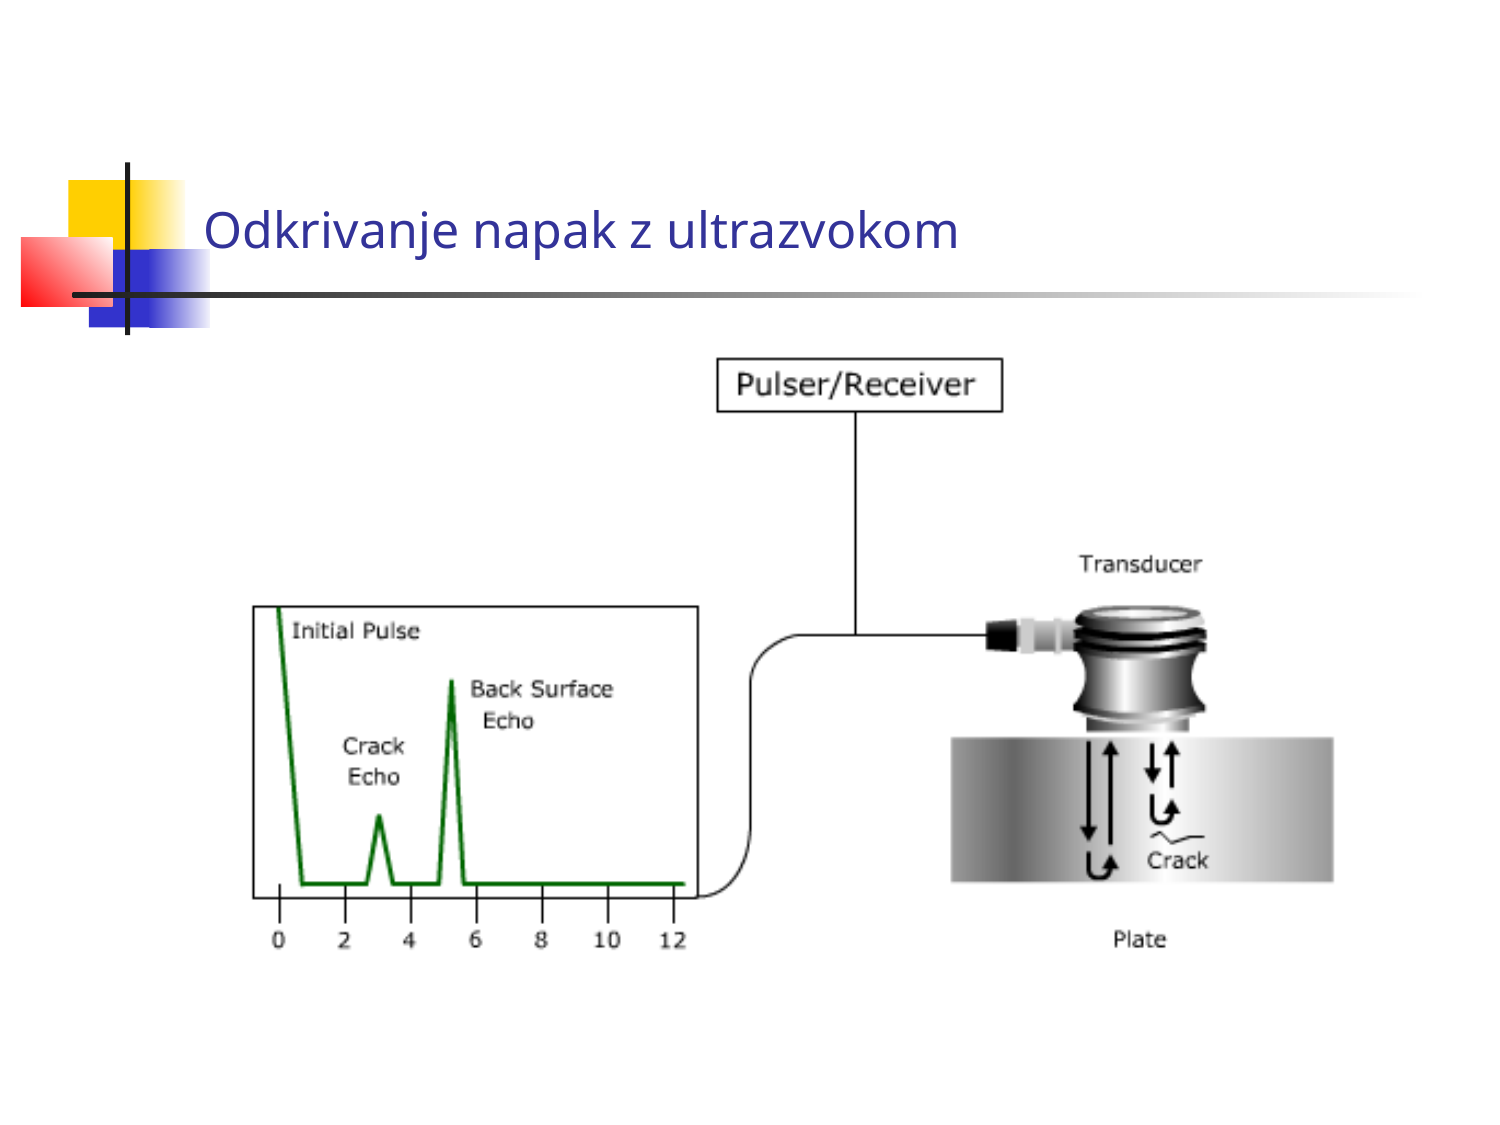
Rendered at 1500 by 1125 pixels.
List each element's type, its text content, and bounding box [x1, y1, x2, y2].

picture [242, 319, 1341, 970]
title Odkrivanje napak z ultrazvokom [188, 35, 1468, 276]
